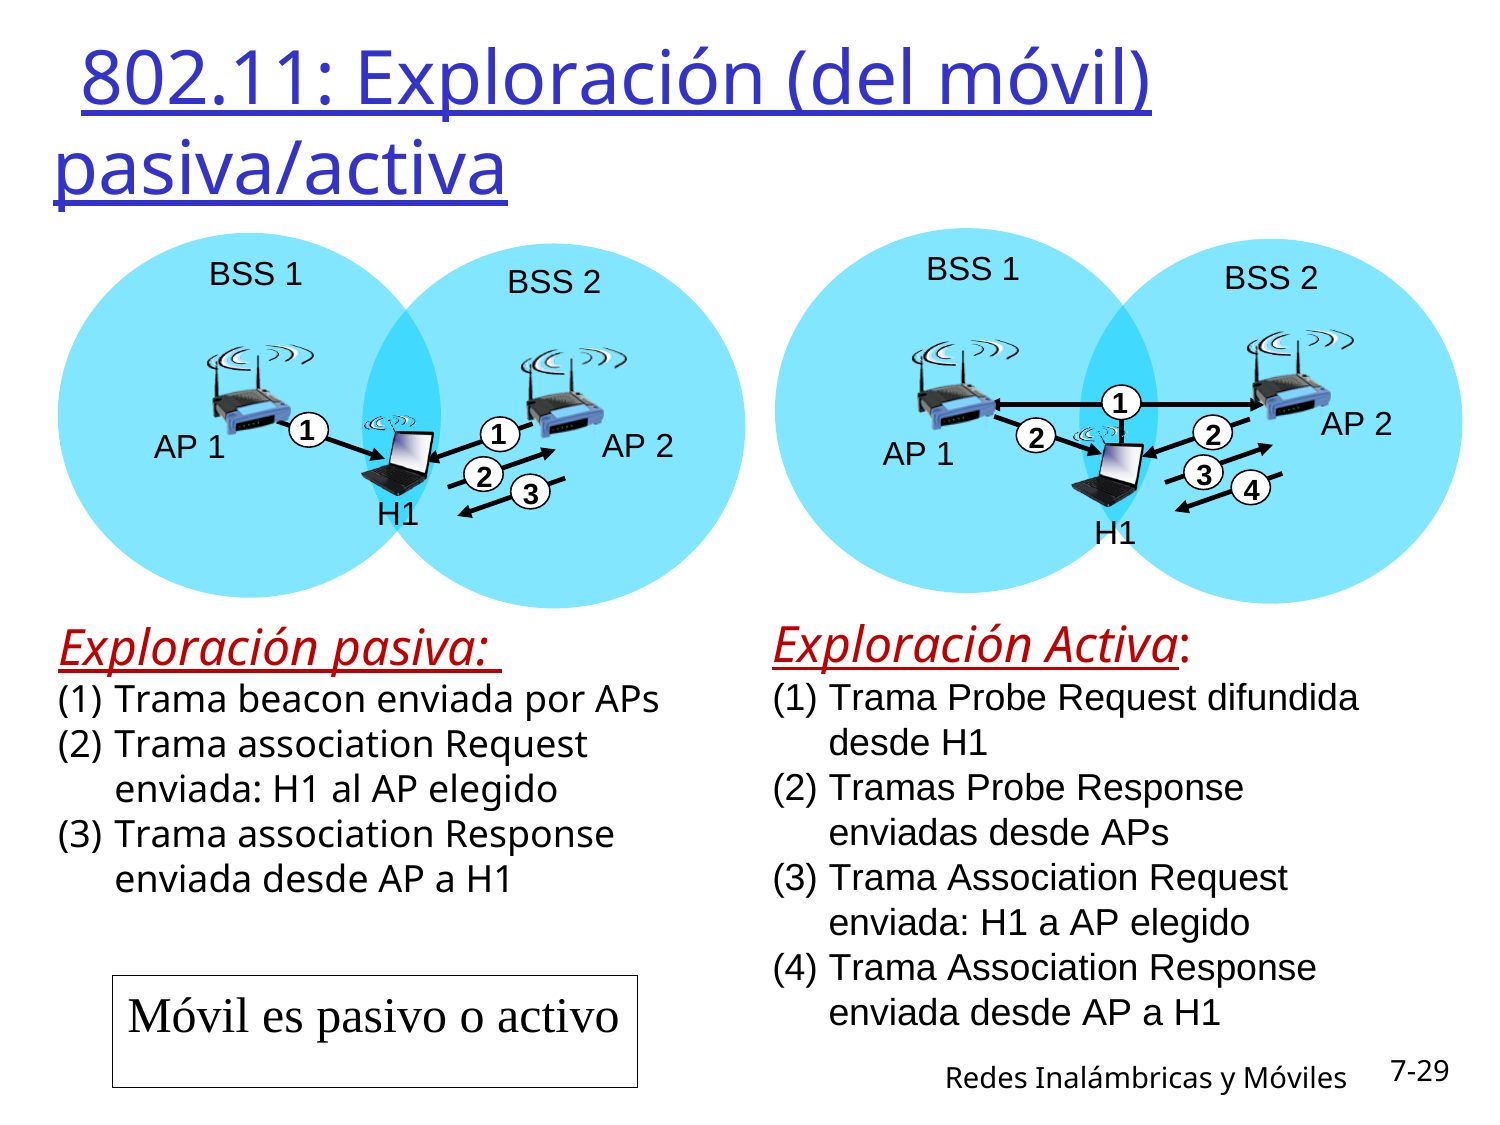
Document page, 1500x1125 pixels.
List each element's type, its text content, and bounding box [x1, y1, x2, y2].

text_box AP 2 [1327, 416, 1335, 426]
text_box AP 1 [867, 424, 970, 481]
picture [1246, 328, 1354, 421]
text_box [508, 459, 518, 463]
text_box BSS 2 [1209, 248, 1334, 304]
text_box AP 1 [138, 417, 241, 474]
text_box [774, 228, 1463, 604]
text_box BSS 1 [911, 239, 1036, 296]
text_box AP 2 [1306, 394, 1408, 451]
picture [520, 346, 627, 439]
picture [206, 343, 314, 436]
text_box [57, 232, 746, 607]
text_box 3 [1181, 448, 1228, 500]
text_box H1 [362, 484, 435, 541]
text_box 2 [461, 450, 508, 501]
picture [1071, 424, 1144, 507]
picture [911, 338, 1019, 431]
text_box BSS 2 [492, 252, 617, 309]
text_box 1 [284, 403, 331, 455]
text_box 3 [508, 467, 555, 519]
text_box [495, 243, 612, 252]
text_box AP 2 [587, 416, 690, 472]
picture [361, 413, 434, 496]
text_box [1210, 238, 1332, 248]
text_box H1 [1079, 503, 1152, 559]
text_box 4 [1228, 463, 1275, 515]
text_box 1 [475, 408, 522, 459]
title 802.11: Exploración (del móvil) pasiva/activa [37, 25, 1463, 214]
text_box BSS 1 [194, 244, 319, 300]
text_box Móvil es pasivo o activo [112, 975, 638, 1088]
text_box 2 [1190, 408, 1237, 460]
text_box Exploración pasiva: Trama beacon enviada por APs Trama association Request enviada: H1 al AP elegido Trama association Response enviada desde AP a H1 [43, 607, 719, 908]
text_box 1 [1097, 376, 1143, 424]
text_box [996, 407, 1097, 440]
text_box 2 [1013, 411, 1060, 463]
text_box Exploración Activa: Trama Probe Request difundida desde H1 Tramas Probe Response enviadas desde APs Trama Association Request enviada: H1 a AP elegido Trama Association Response enviada desde AP a H1 [757, 605, 1408, 1041]
